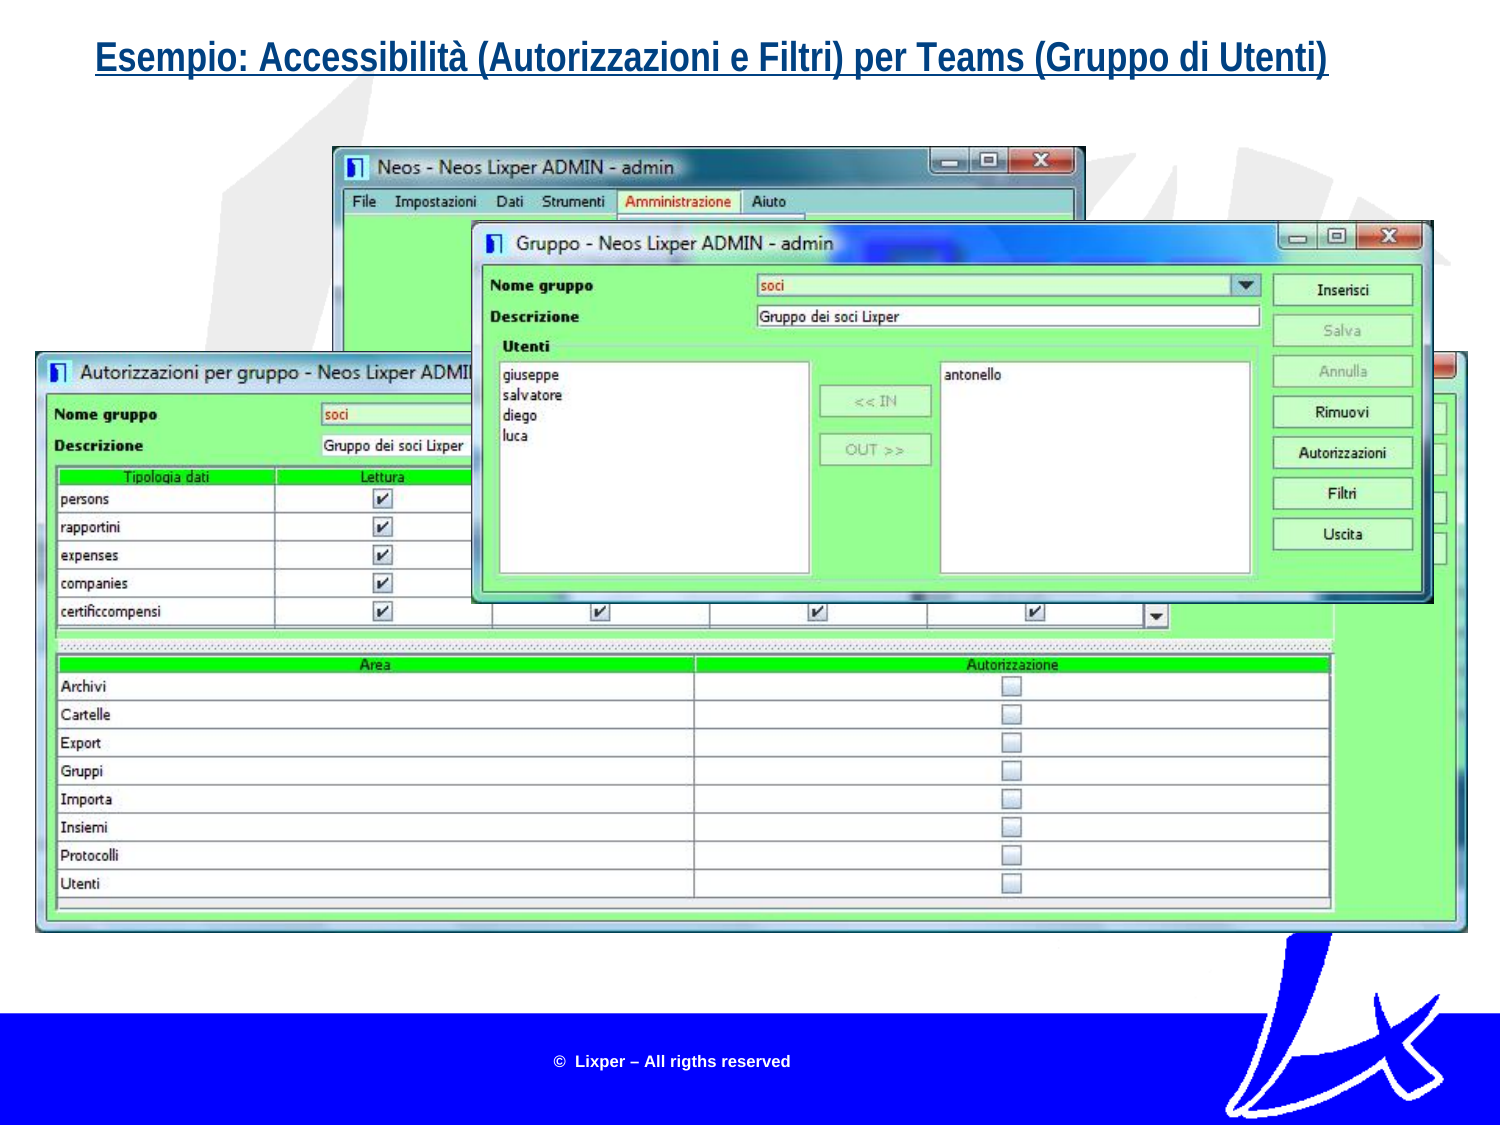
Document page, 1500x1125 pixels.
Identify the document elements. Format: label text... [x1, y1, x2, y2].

title Esempio: Accessibilità (Autorizzazioni e Filtri) per Teams (Gruppo di Utenti) [80, 33, 1413, 112]
picture [0, 0, 1500, 1125]
